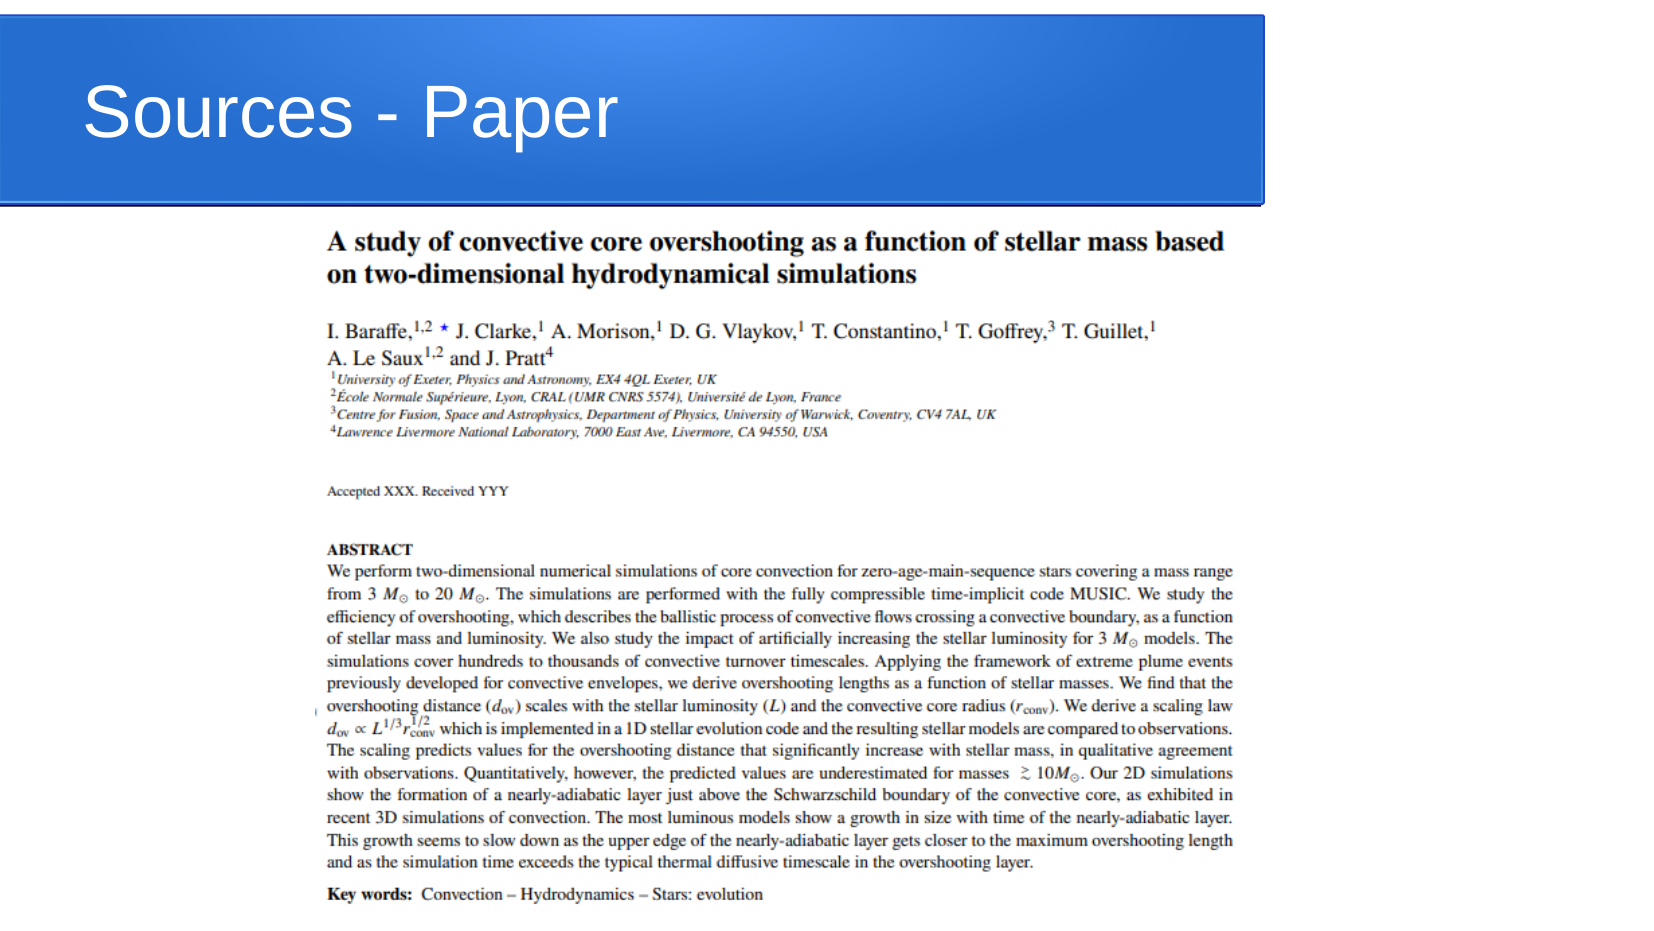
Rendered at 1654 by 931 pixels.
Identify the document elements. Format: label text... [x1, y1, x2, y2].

picture [315, 209, 1265, 931]
title Sources - Paper [82, 35, 1235, 189]
